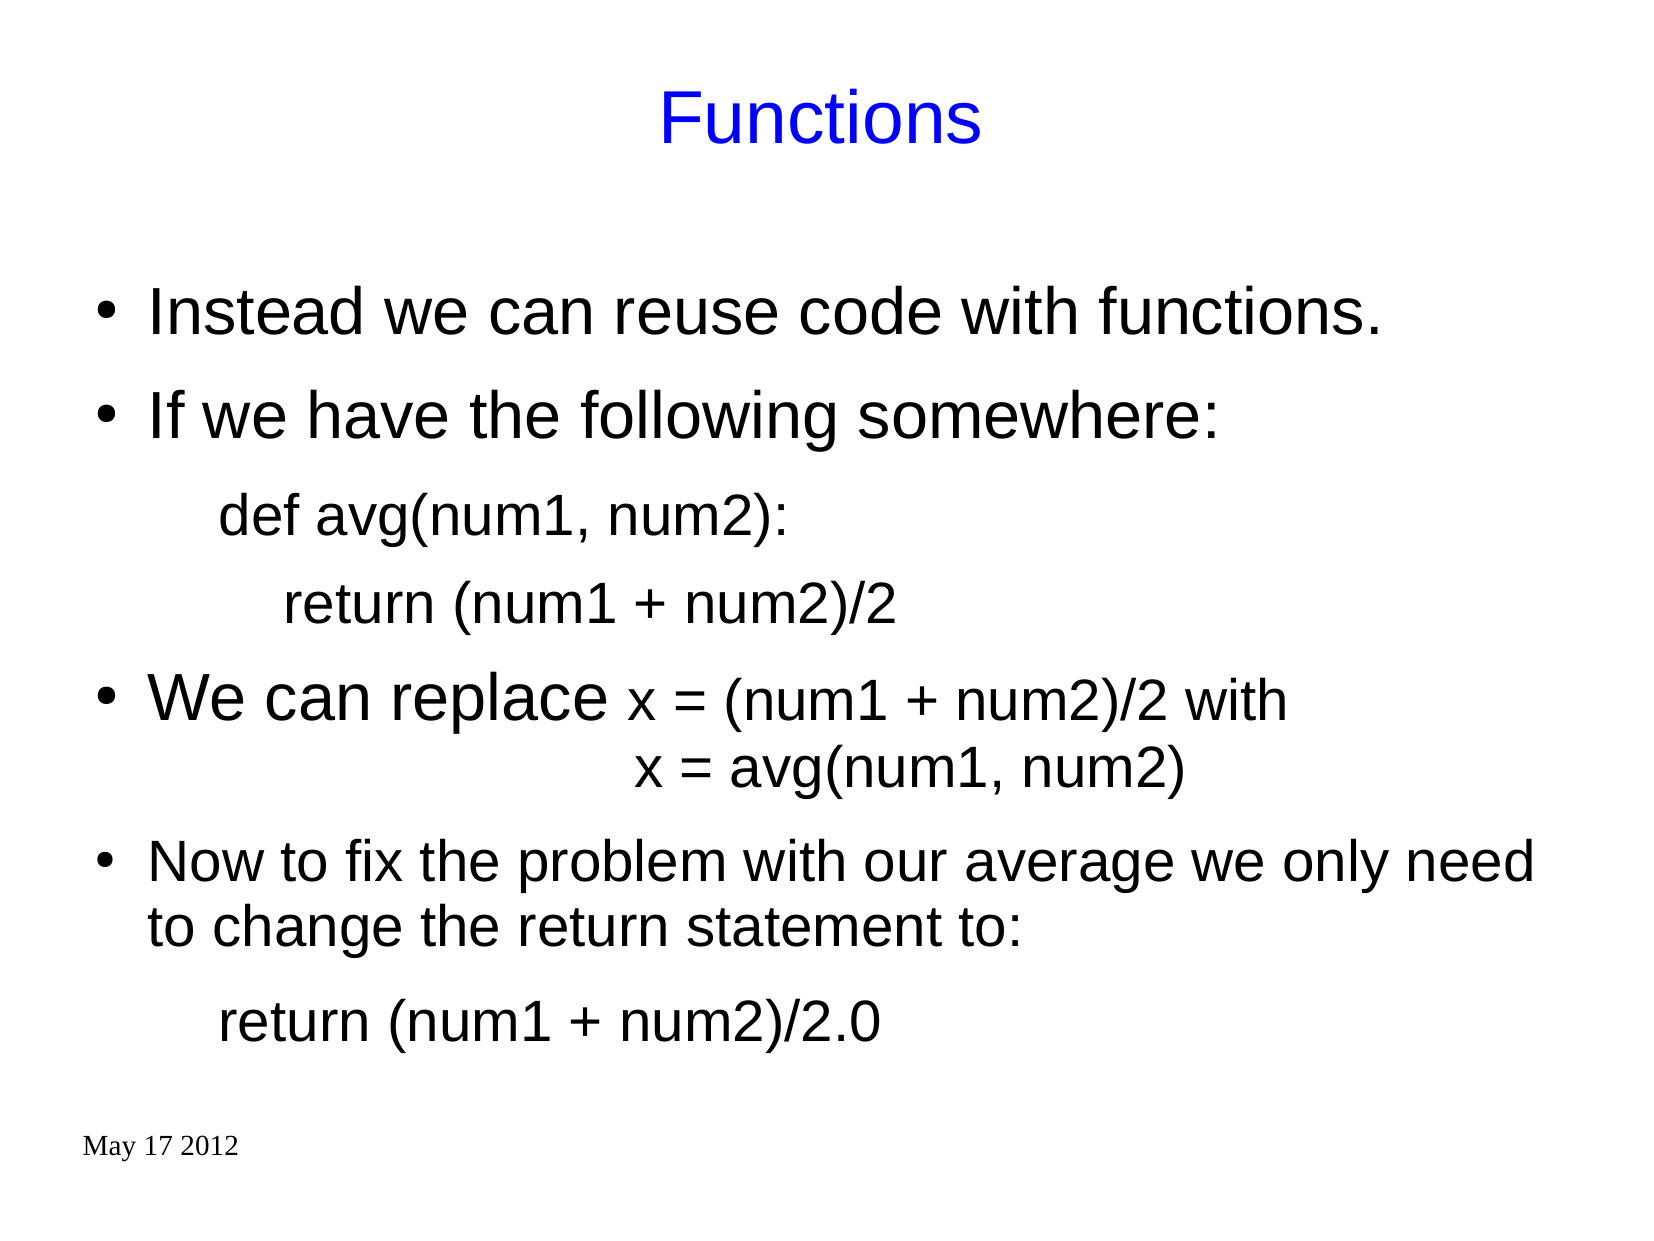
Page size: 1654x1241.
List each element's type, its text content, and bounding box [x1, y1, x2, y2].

list Instead we can reuse code with functions. If we have the following somewhere: def avg(num1, num2): return (num1 + num2)/2 We can replace x = (num1 + num2)/2 with x = avg(num1, num2) Now to fix the problem with our average we only need to change the return statement to: return (num1 + num2)/2.0 [76, 274, 1565, 1093]
title Functions [76, 58, 1565, 178]
